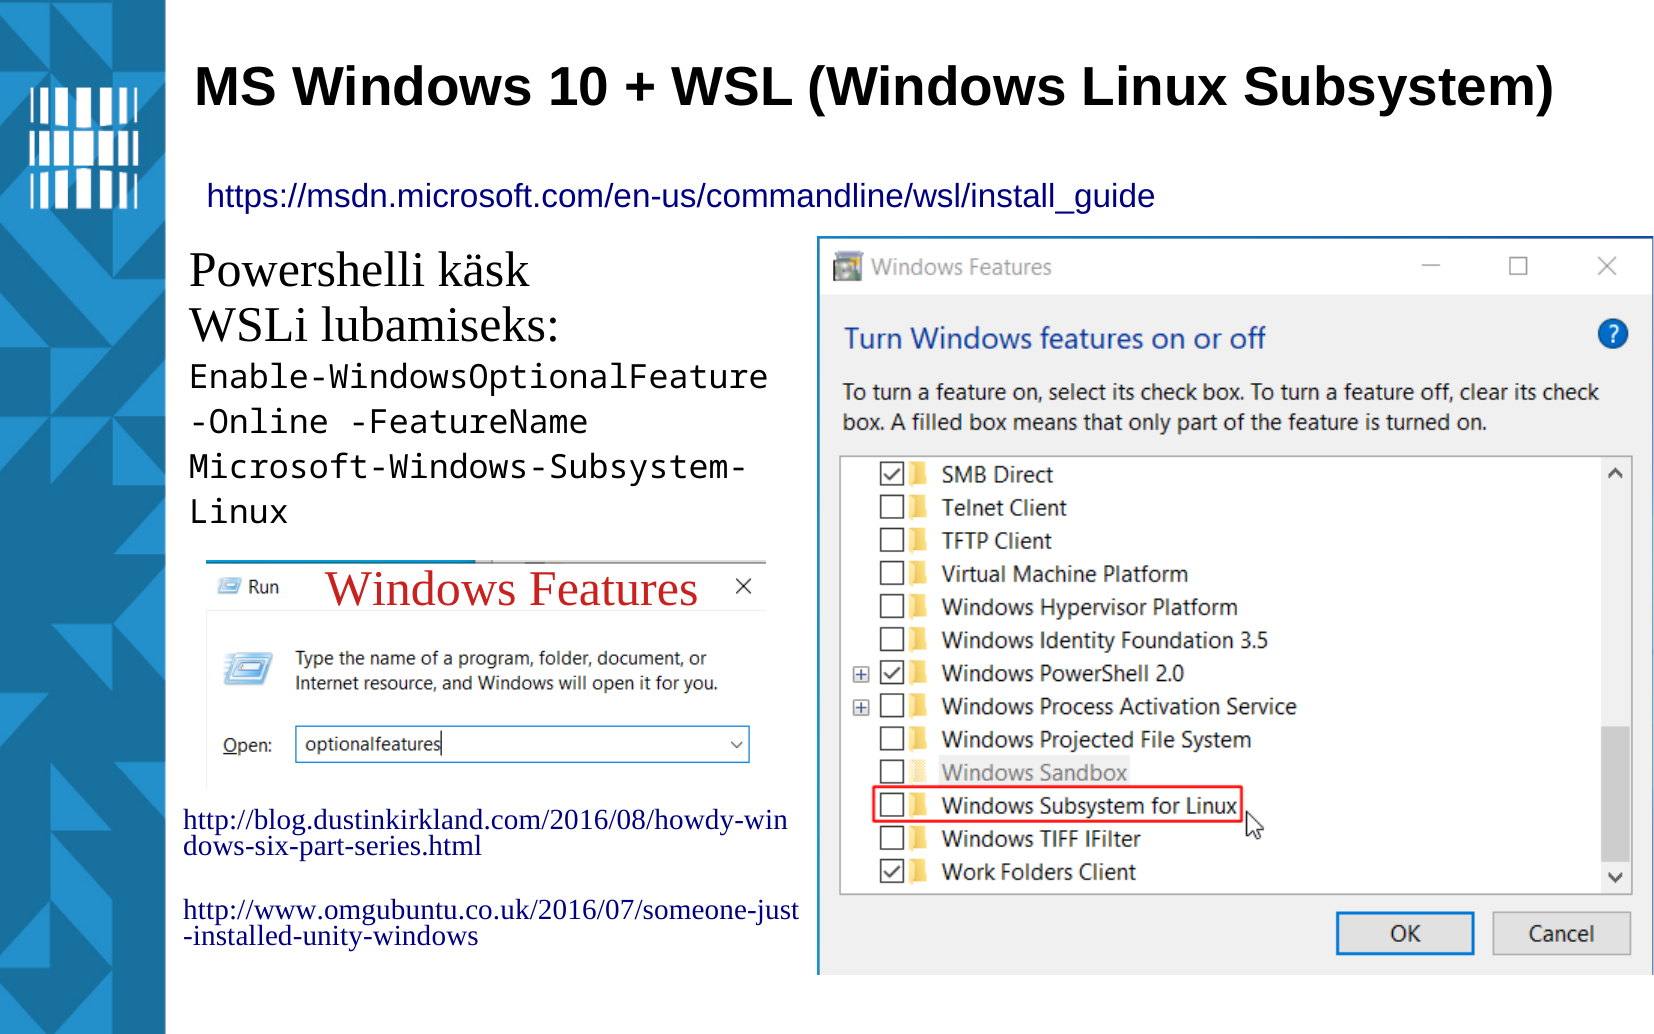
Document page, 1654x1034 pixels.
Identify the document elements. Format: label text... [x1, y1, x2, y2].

picture [817, 236, 1654, 975]
text_box Windows Features [324, 561, 709, 621]
text_box Powershelli käsk WSLi lubamiseks: Enable-WindowsOptionalFeature -Online -FeatureName Microsoft-Windows-Subsystem-Linux [188, 242, 798, 534]
title MS Windows 10 + WSL (Windows Linux Subsystem) [194, 47, 1601, 127]
picture [206, 560, 766, 788]
text_box http://blog.dustinkirkland.com/2016/08/howdy-windows-six-part-series.html http://www.omgubuntu.co.uk/2016/07/someone-just-installed-unity-windows [183, 803, 804, 981]
list https://msdn.microsoft.com/en-us/commandline/wsl/install_guide [206, 177, 1329, 237]
